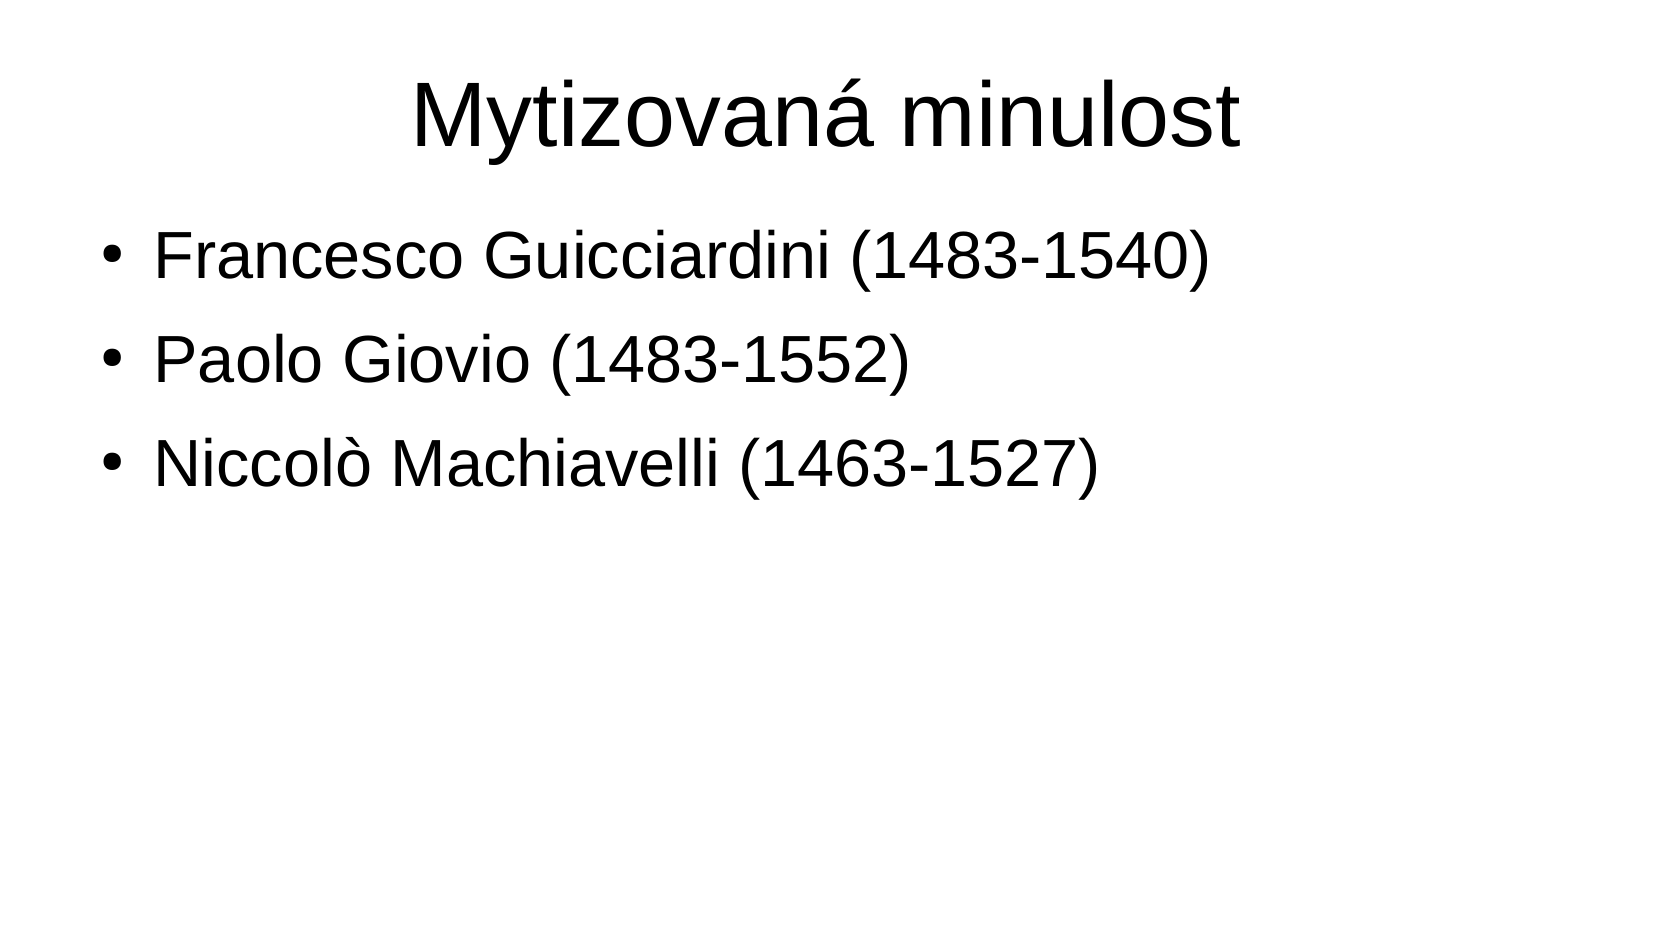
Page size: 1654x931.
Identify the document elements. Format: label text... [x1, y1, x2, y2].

title Mytizovaná minulost [82, 37, 1571, 193]
list Francesco Guicciardini (1483-1540) Paolo Giovio (1483-1552) Niccolò Machiavelli (1463-1527) [82, 217, 1571, 758]
